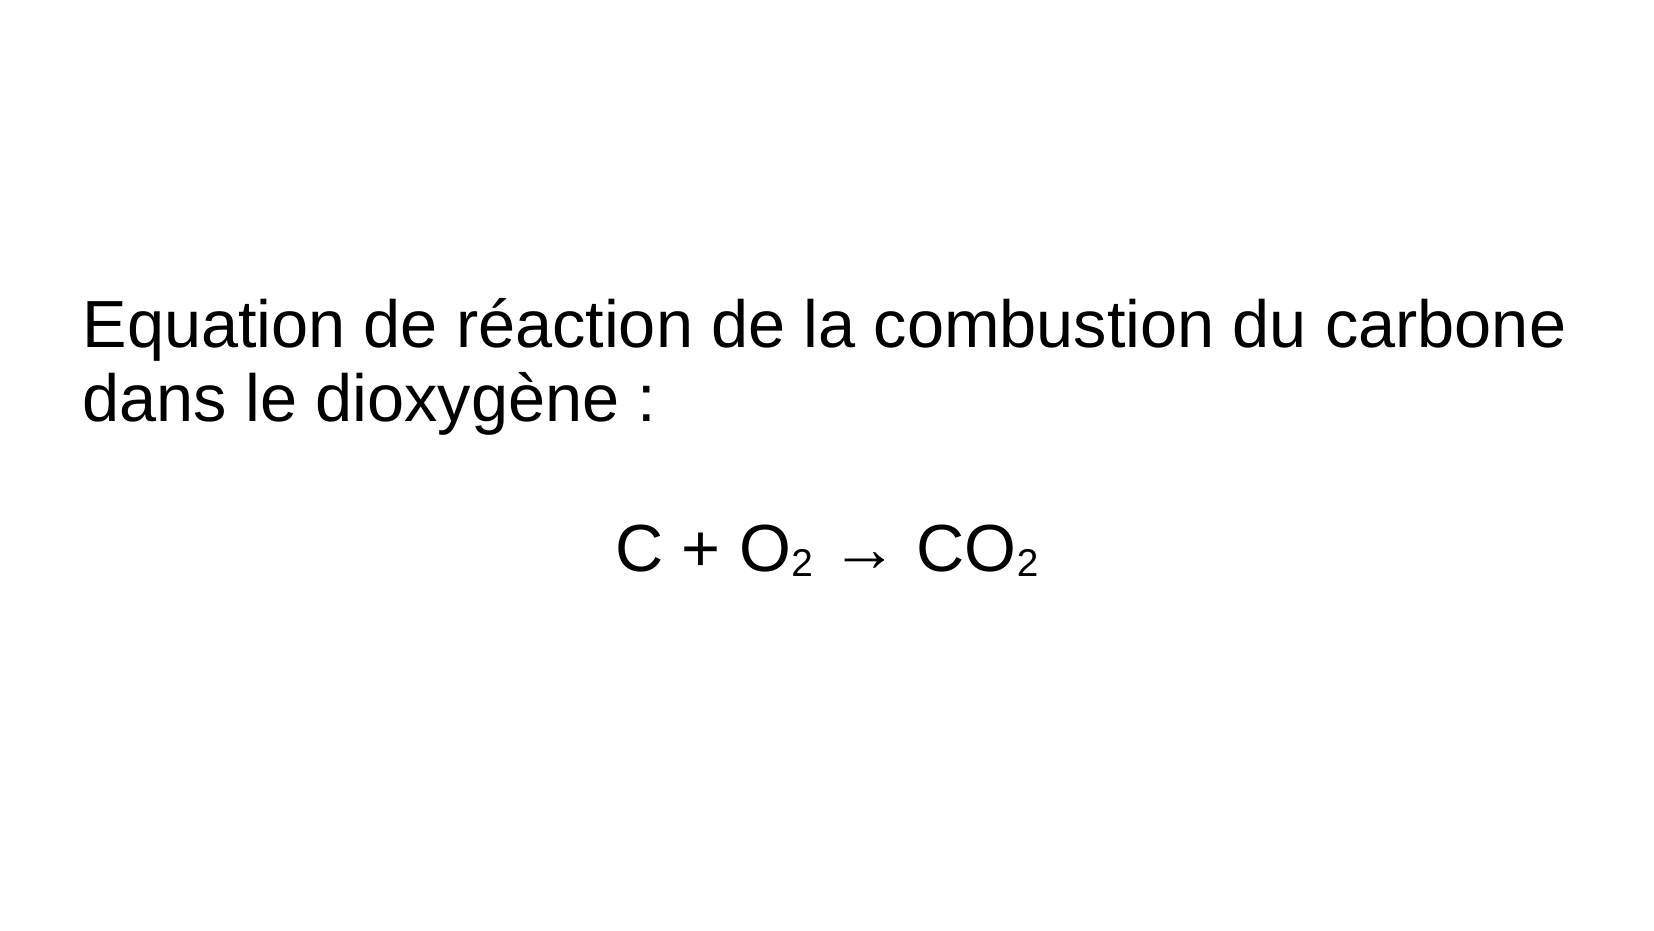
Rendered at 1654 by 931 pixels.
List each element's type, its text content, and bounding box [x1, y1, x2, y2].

subtitle Equation de réaction de la combustion du carbone dans le dioxygène : C + O2 → CO2 [82, 15, 1571, 857]
